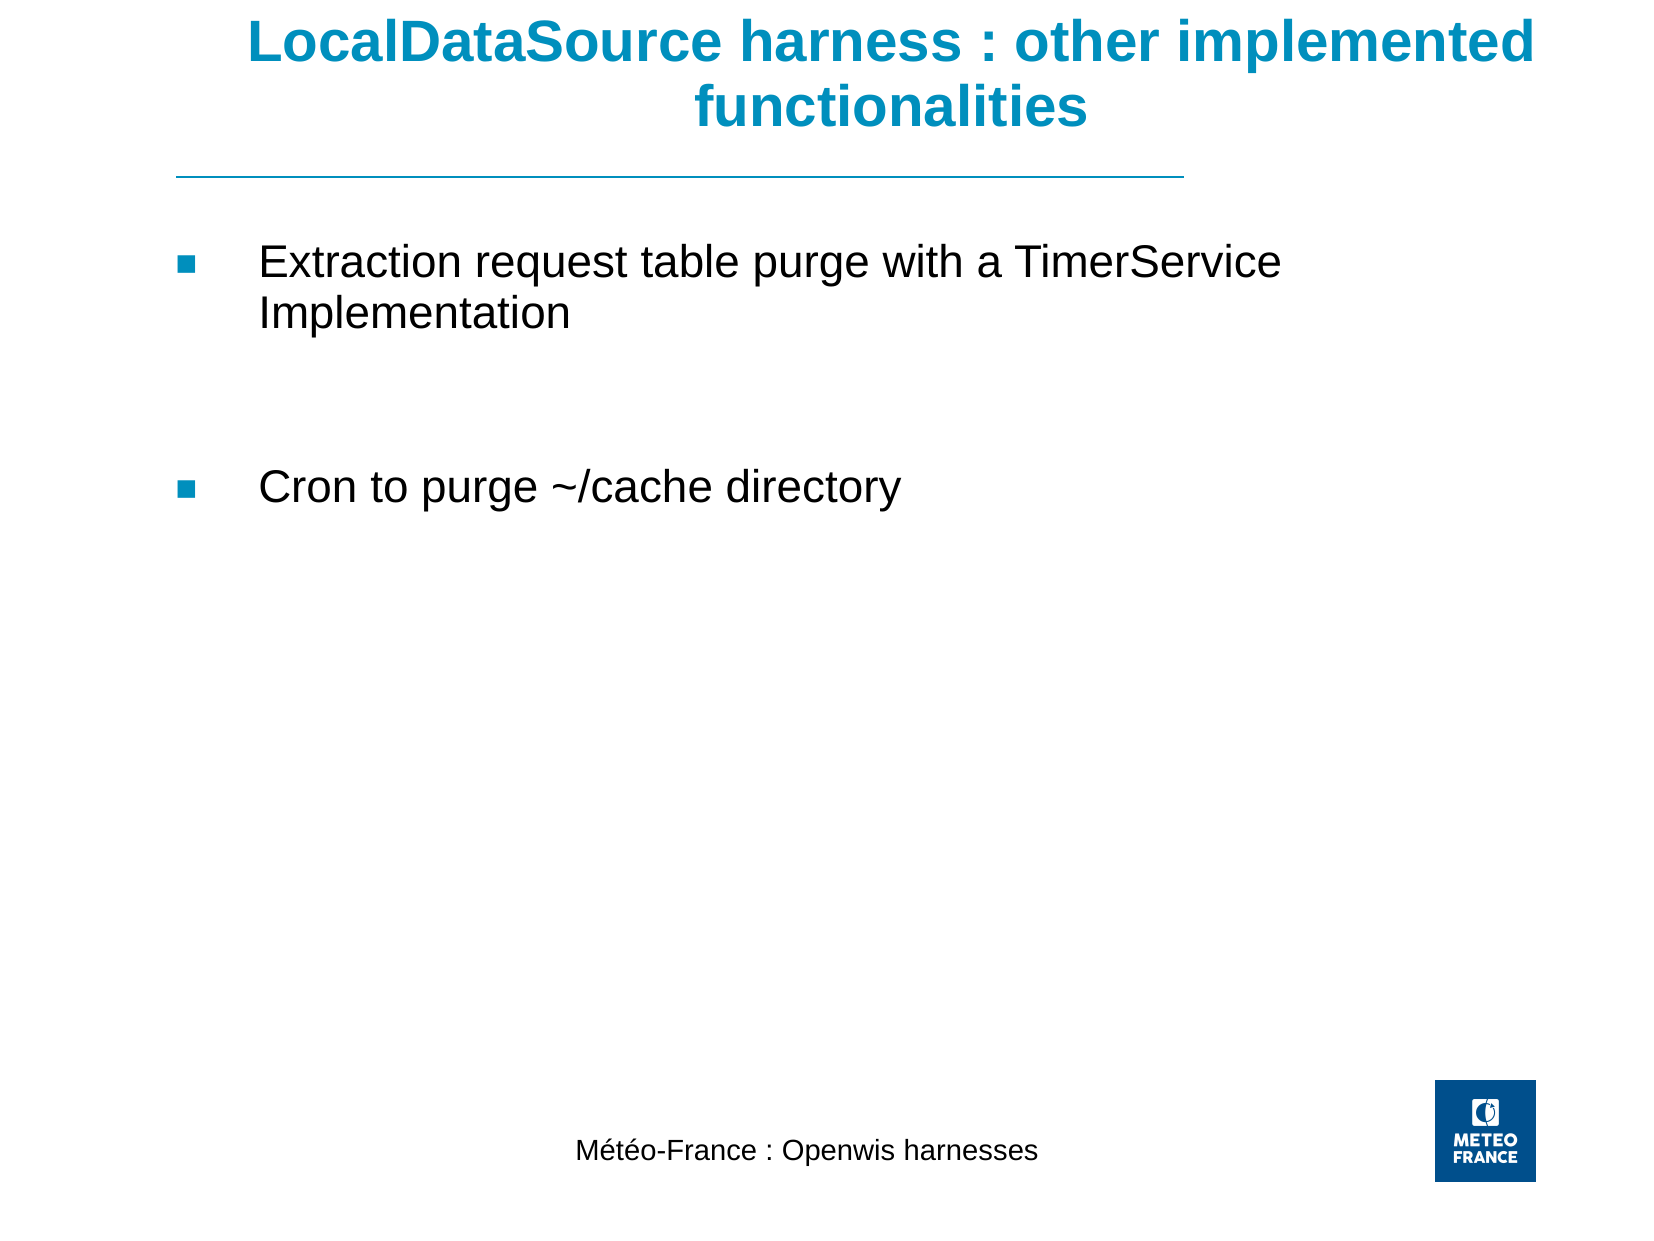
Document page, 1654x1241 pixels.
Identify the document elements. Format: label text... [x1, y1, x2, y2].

picture [1435, 1080, 1536, 1182]
list Extraction request table purge with a TimerService Implementation Cron to purge ~/cache directory [157, 235, 1571, 1010]
title LocalDataSource harness : other implemented functionalities [176, 8, 1609, 139]
